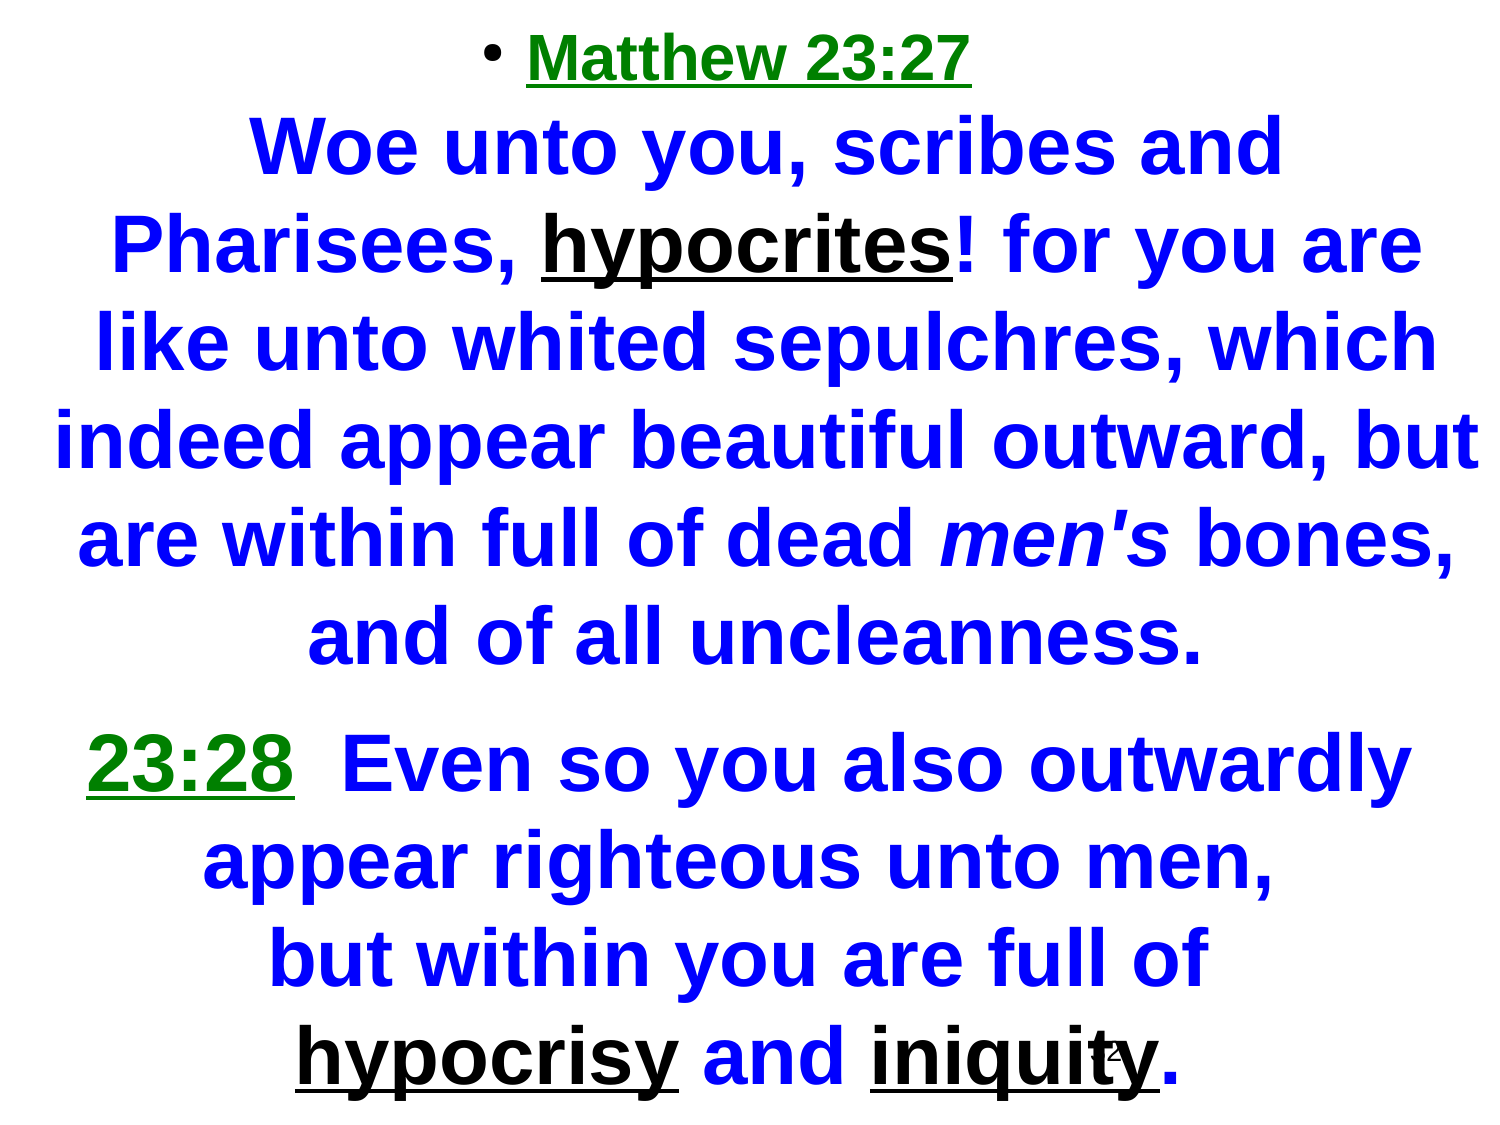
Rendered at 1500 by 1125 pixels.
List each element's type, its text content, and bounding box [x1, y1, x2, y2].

list Matthew 23:27 Woe unto you, scribes and Pharisees, hypocrites! for you are like unto whited sepulchres, which indeed appear beautiful outward, but are within full of dead men's bones, and of all uncleanness. 23:28 Even so you also outwardly appear righteous unto men, but within you are full of hypocrisy and iniquity. [15, 15, 1486, 1111]
